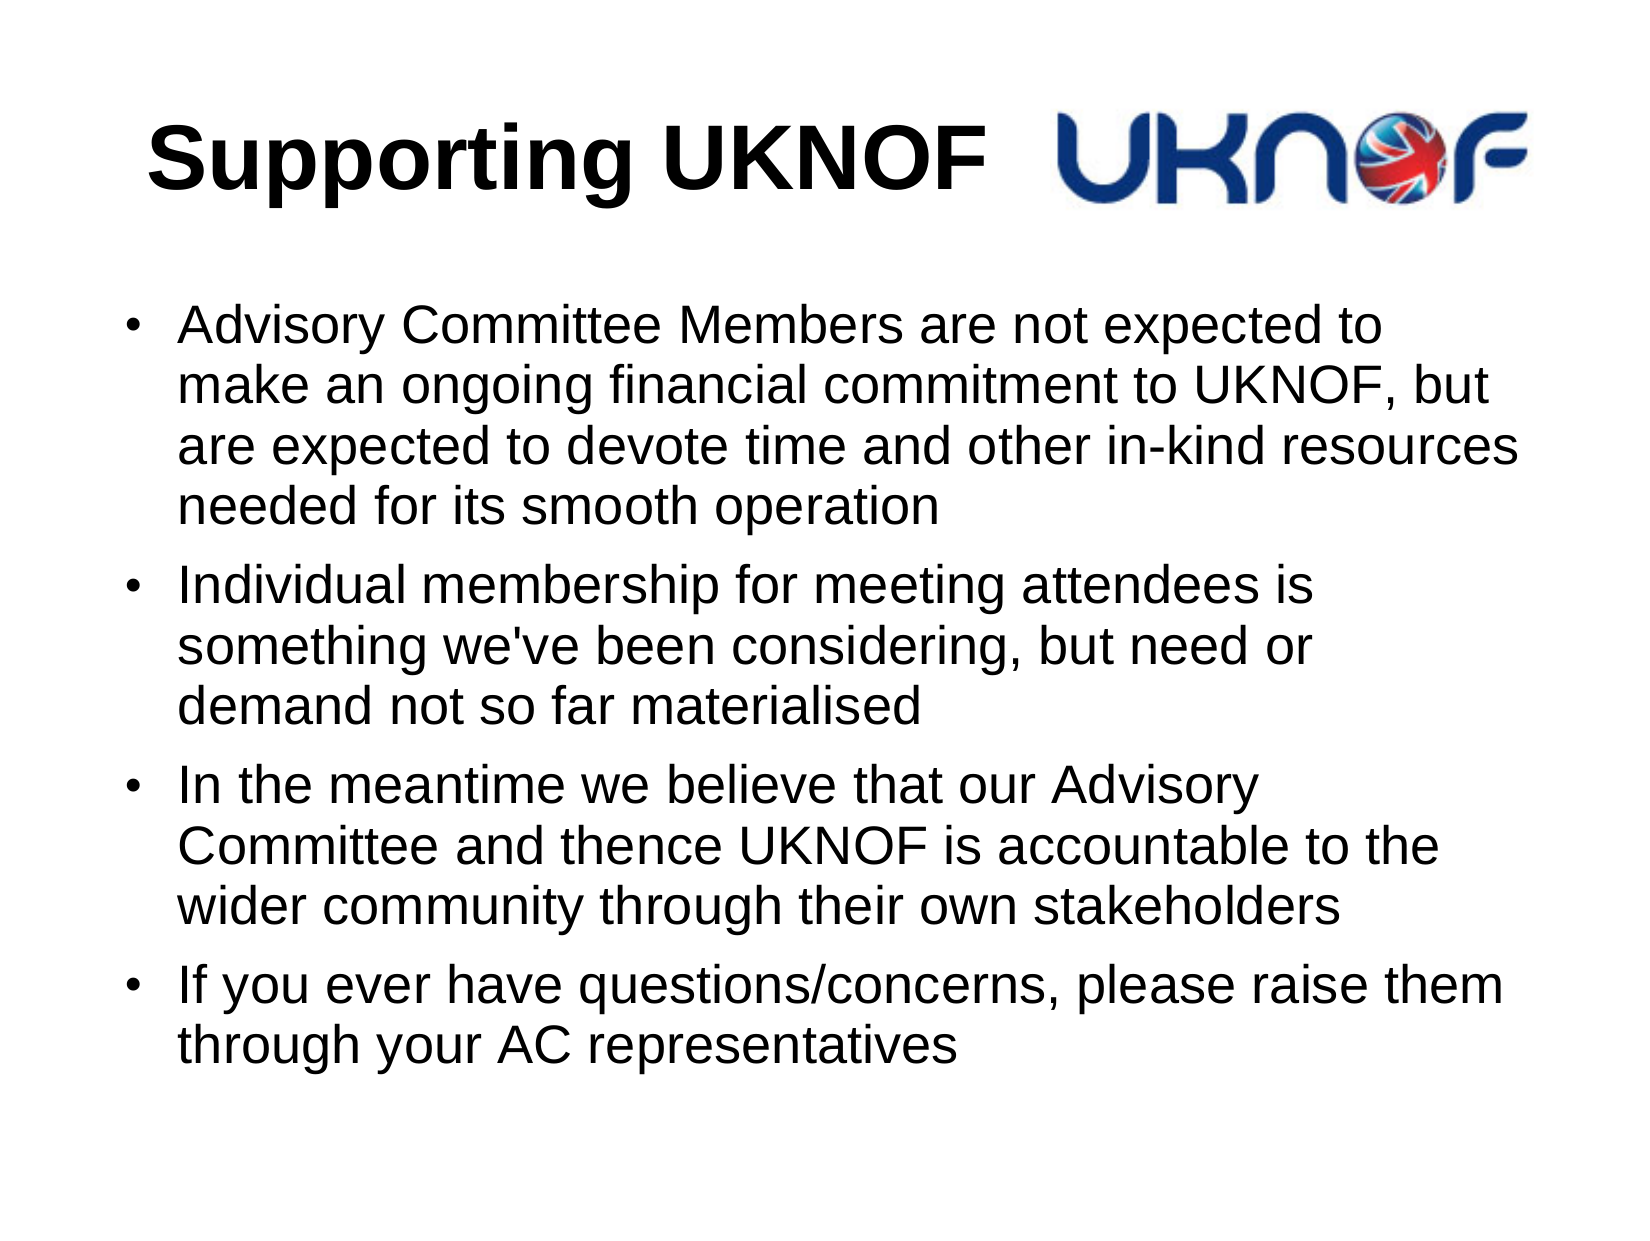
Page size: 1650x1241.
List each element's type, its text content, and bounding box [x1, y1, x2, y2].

list Advisory Committee Members are not expected to make an ongoing financial commitment to UKNOF, but are expected to devote time and other in-kind resources needed for its smooth operation Individual membership for meeting attendees is something we've been considering, but need or demand not so far materialised In the meantime we believe that our Advisory Committee and thence UKNOF is accountable to the wider community through their own stakeholders If you ever have questions/concerns, please raise them through your AC representatives [123, 294, 1524, 1179]
title Supporting UKNOF [123, 37, 1013, 279]
picture [1050, 93, 1536, 225]
